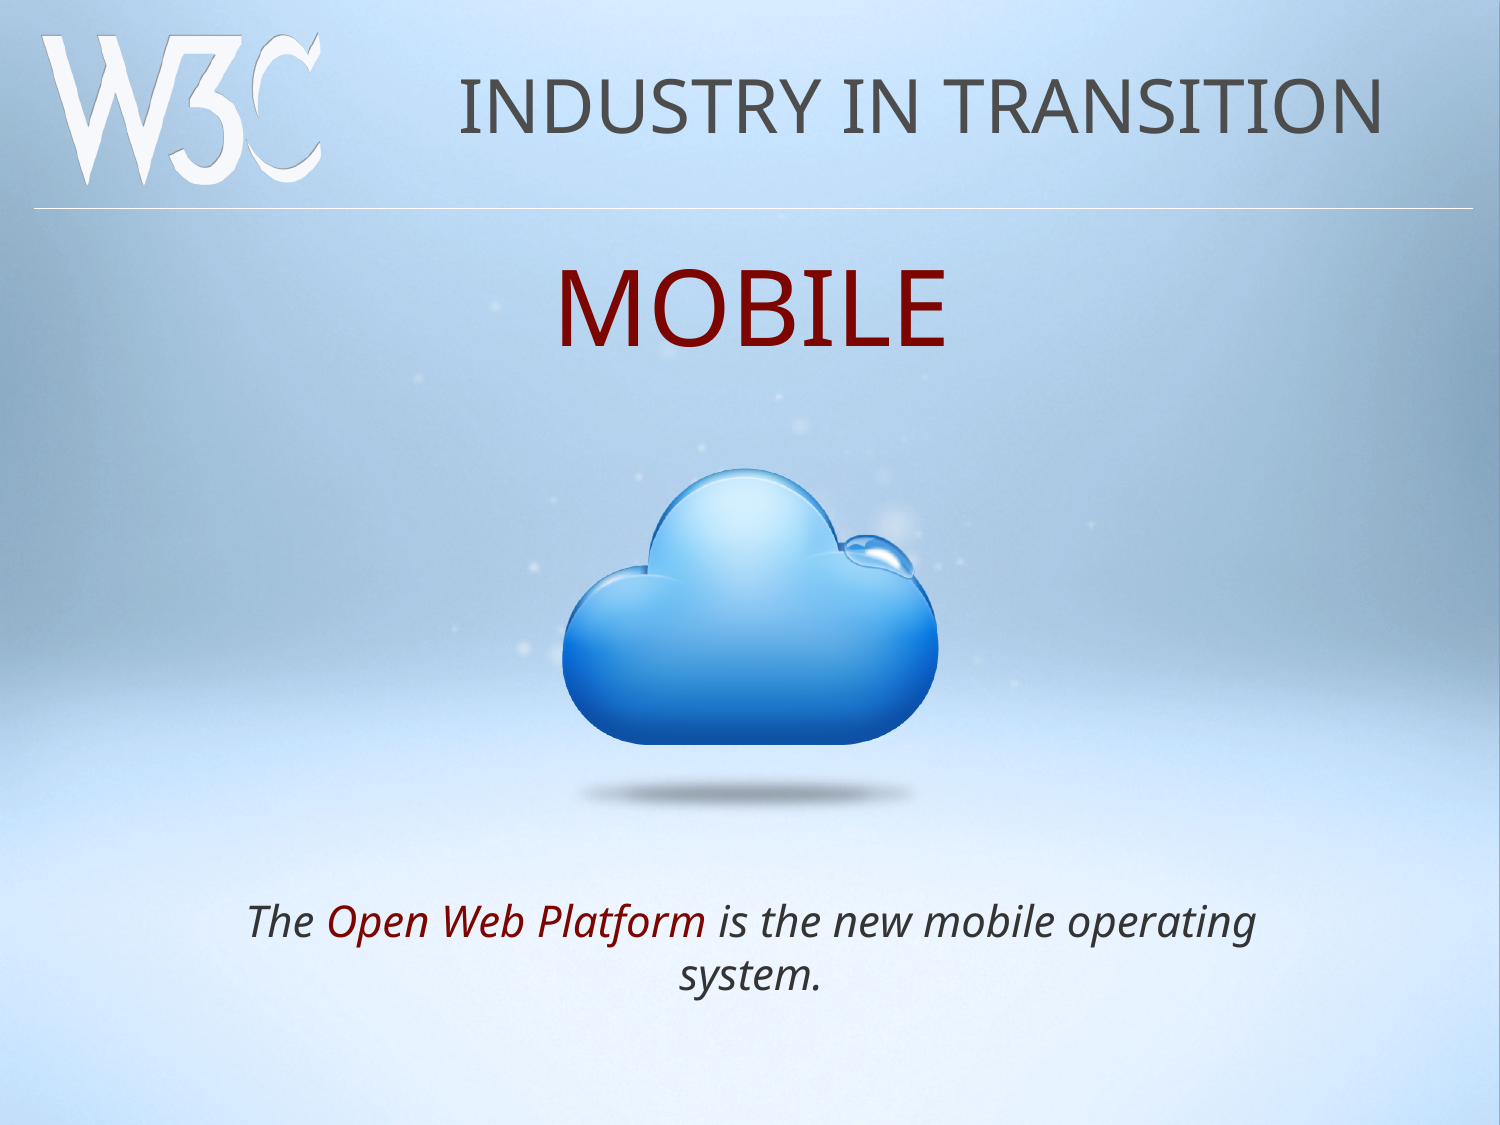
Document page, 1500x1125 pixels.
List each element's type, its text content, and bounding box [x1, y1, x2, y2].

text_box INDUSTRY IN TRANSITION [345, 58, 1500, 149]
text_box The Open Web Platform is the new mobile operating system. [196, 909, 1307, 984]
title MOBILE [42, 234, 1461, 374]
picture [0, 0, 1500, 1125]
